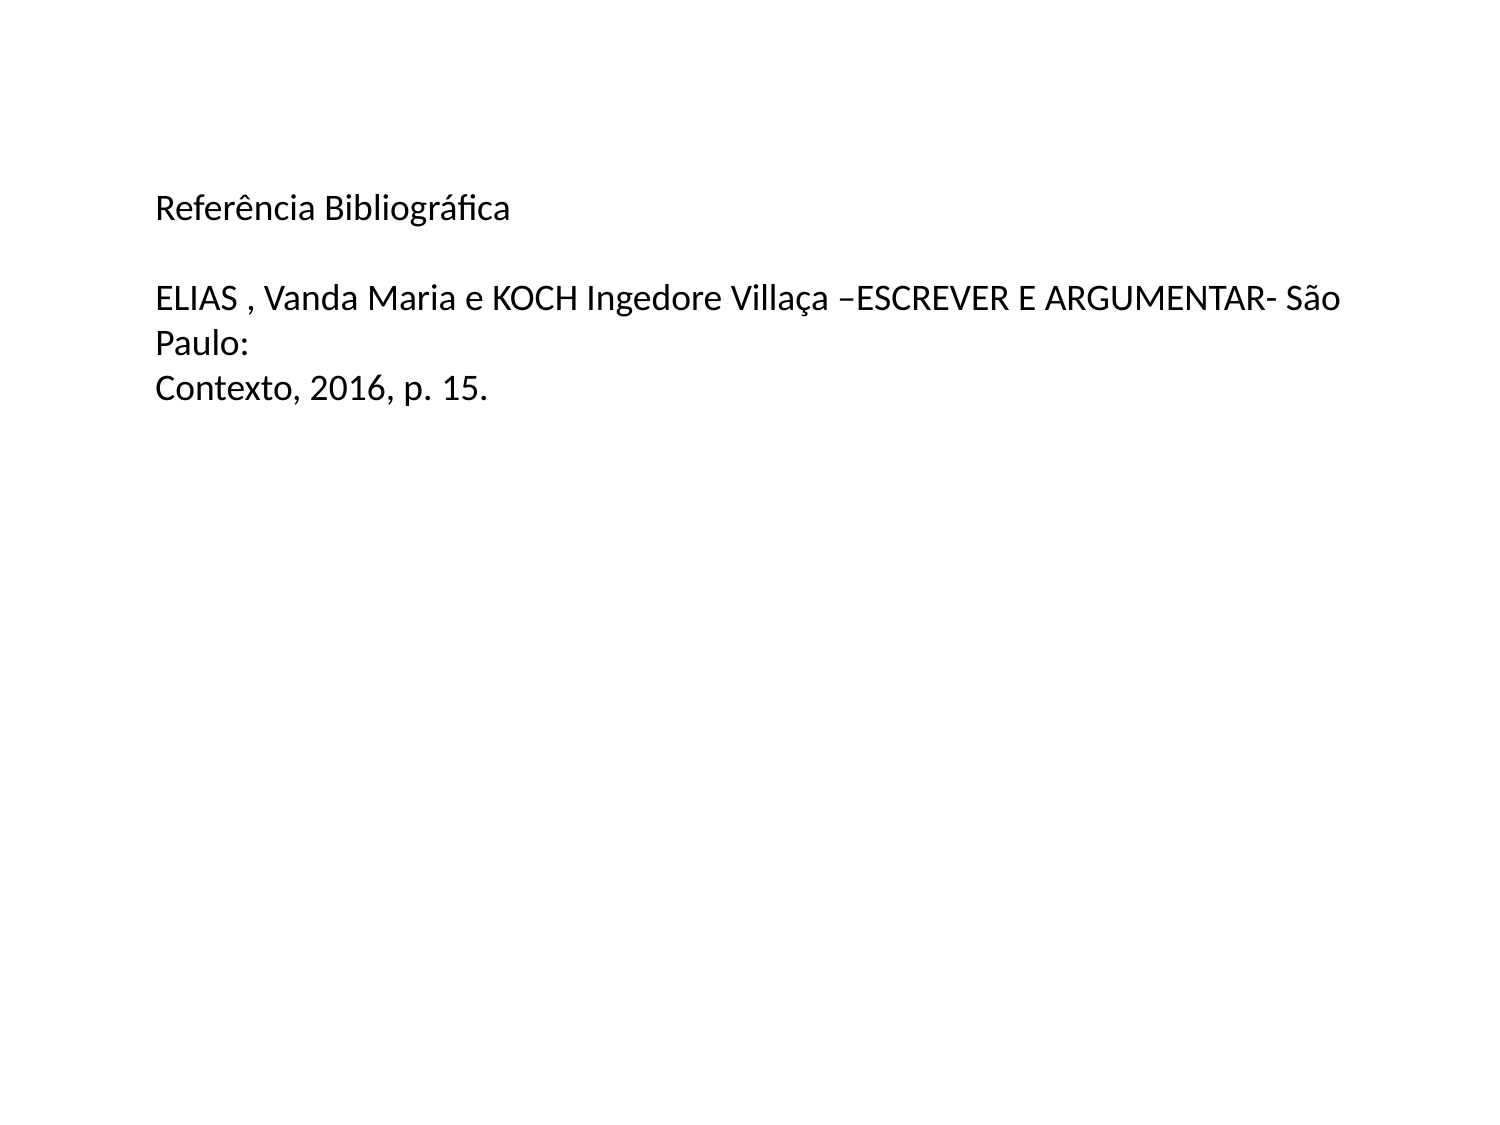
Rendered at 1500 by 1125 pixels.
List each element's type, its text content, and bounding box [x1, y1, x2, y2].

text_box Referência Bibliográfica ELIAS , Vanda Maria e KOCH Ingedore Villaça –ESCREVER E ARGUMENTAR- São Paulo: Contexto, 2016, p. 15. [140, 175, 1360, 416]
